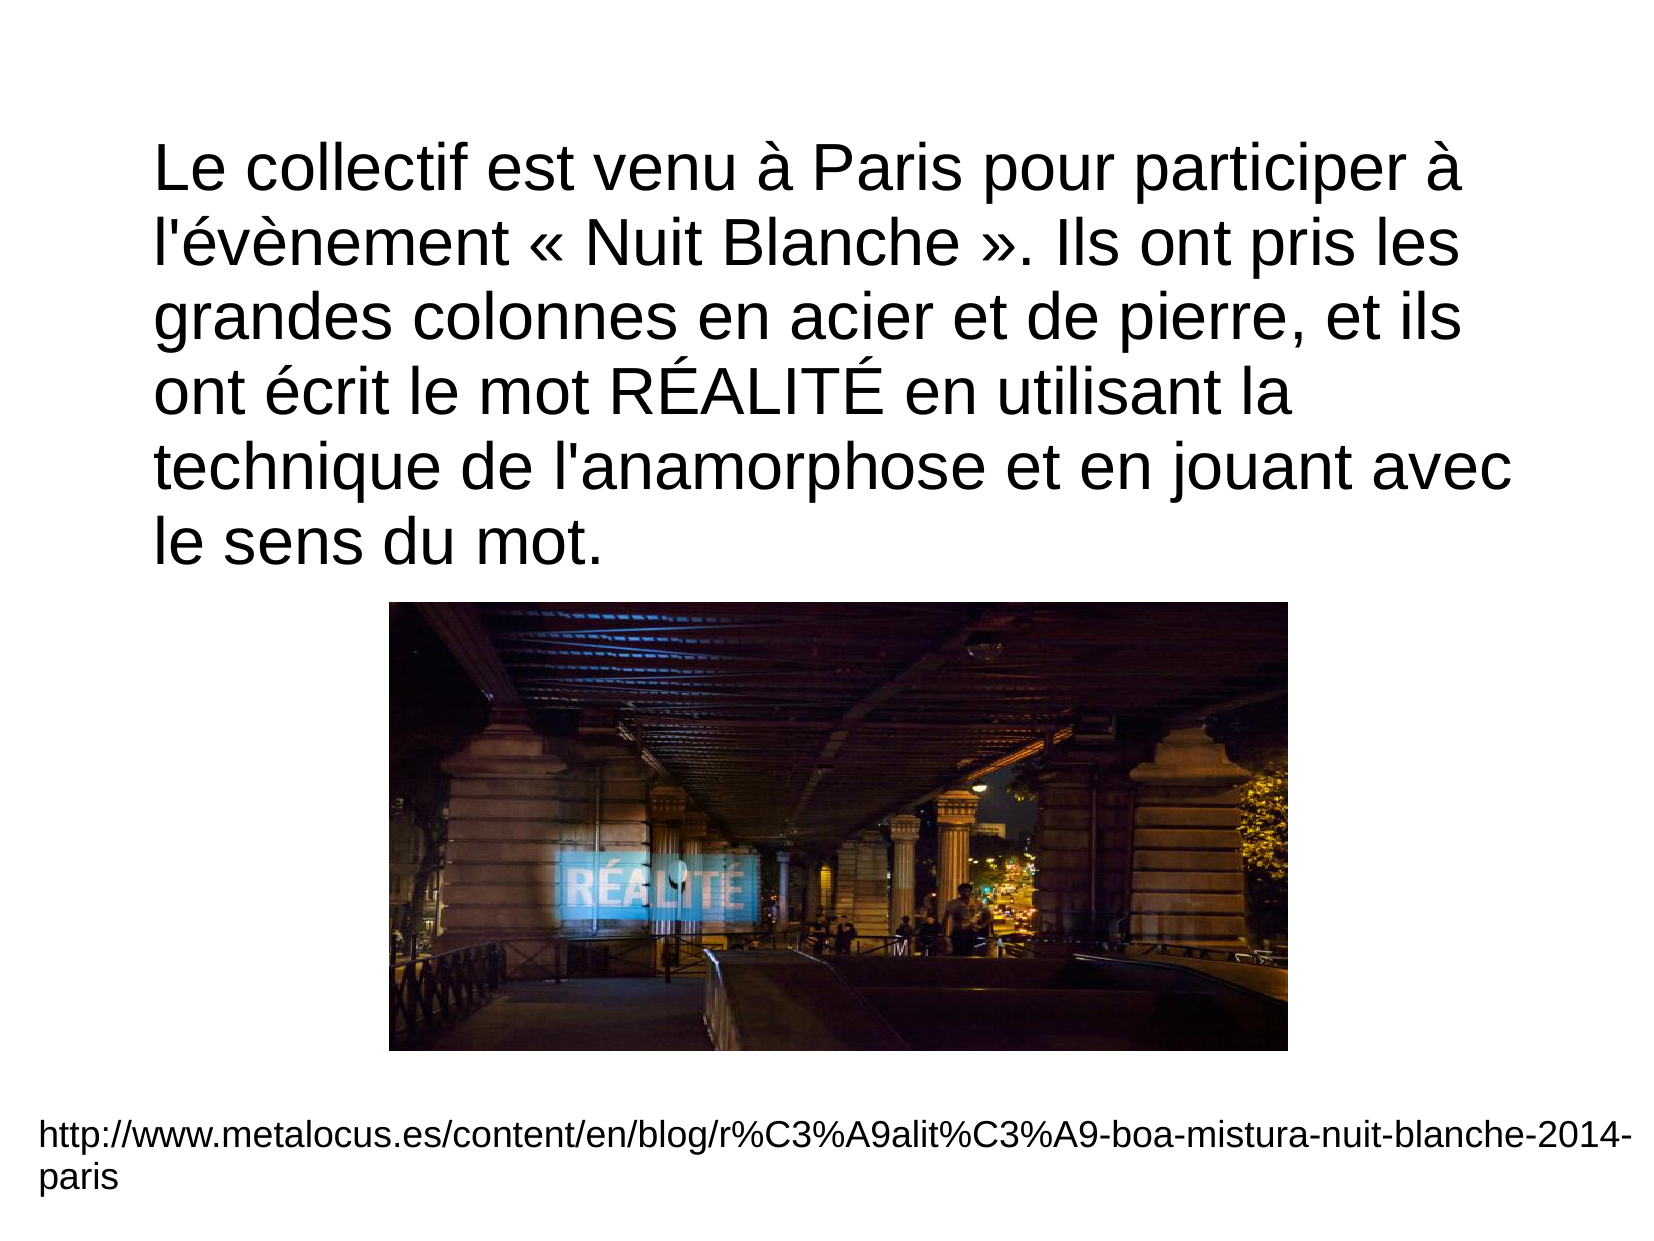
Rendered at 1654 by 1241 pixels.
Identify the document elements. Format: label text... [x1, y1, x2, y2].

list Le collectif est venu à Paris pour participer à l'évènement « Nuit Blanche ». Ils ont pris les grandes colonnes en acier et de pierre, et ils ont écrit le mot RÉALITÉ en utilisant la technique de l'anamorphose et en jouant avec le sens du mot. [82, 129, 1571, 1105]
picture [389, 602, 1288, 1051]
text_box http://www.metalocus.es/content/en/blog/r%C3%A9alit%C3%A9-boa-mistura-nuit-blanche-2014-paris [23, 1105, 1649, 1205]
